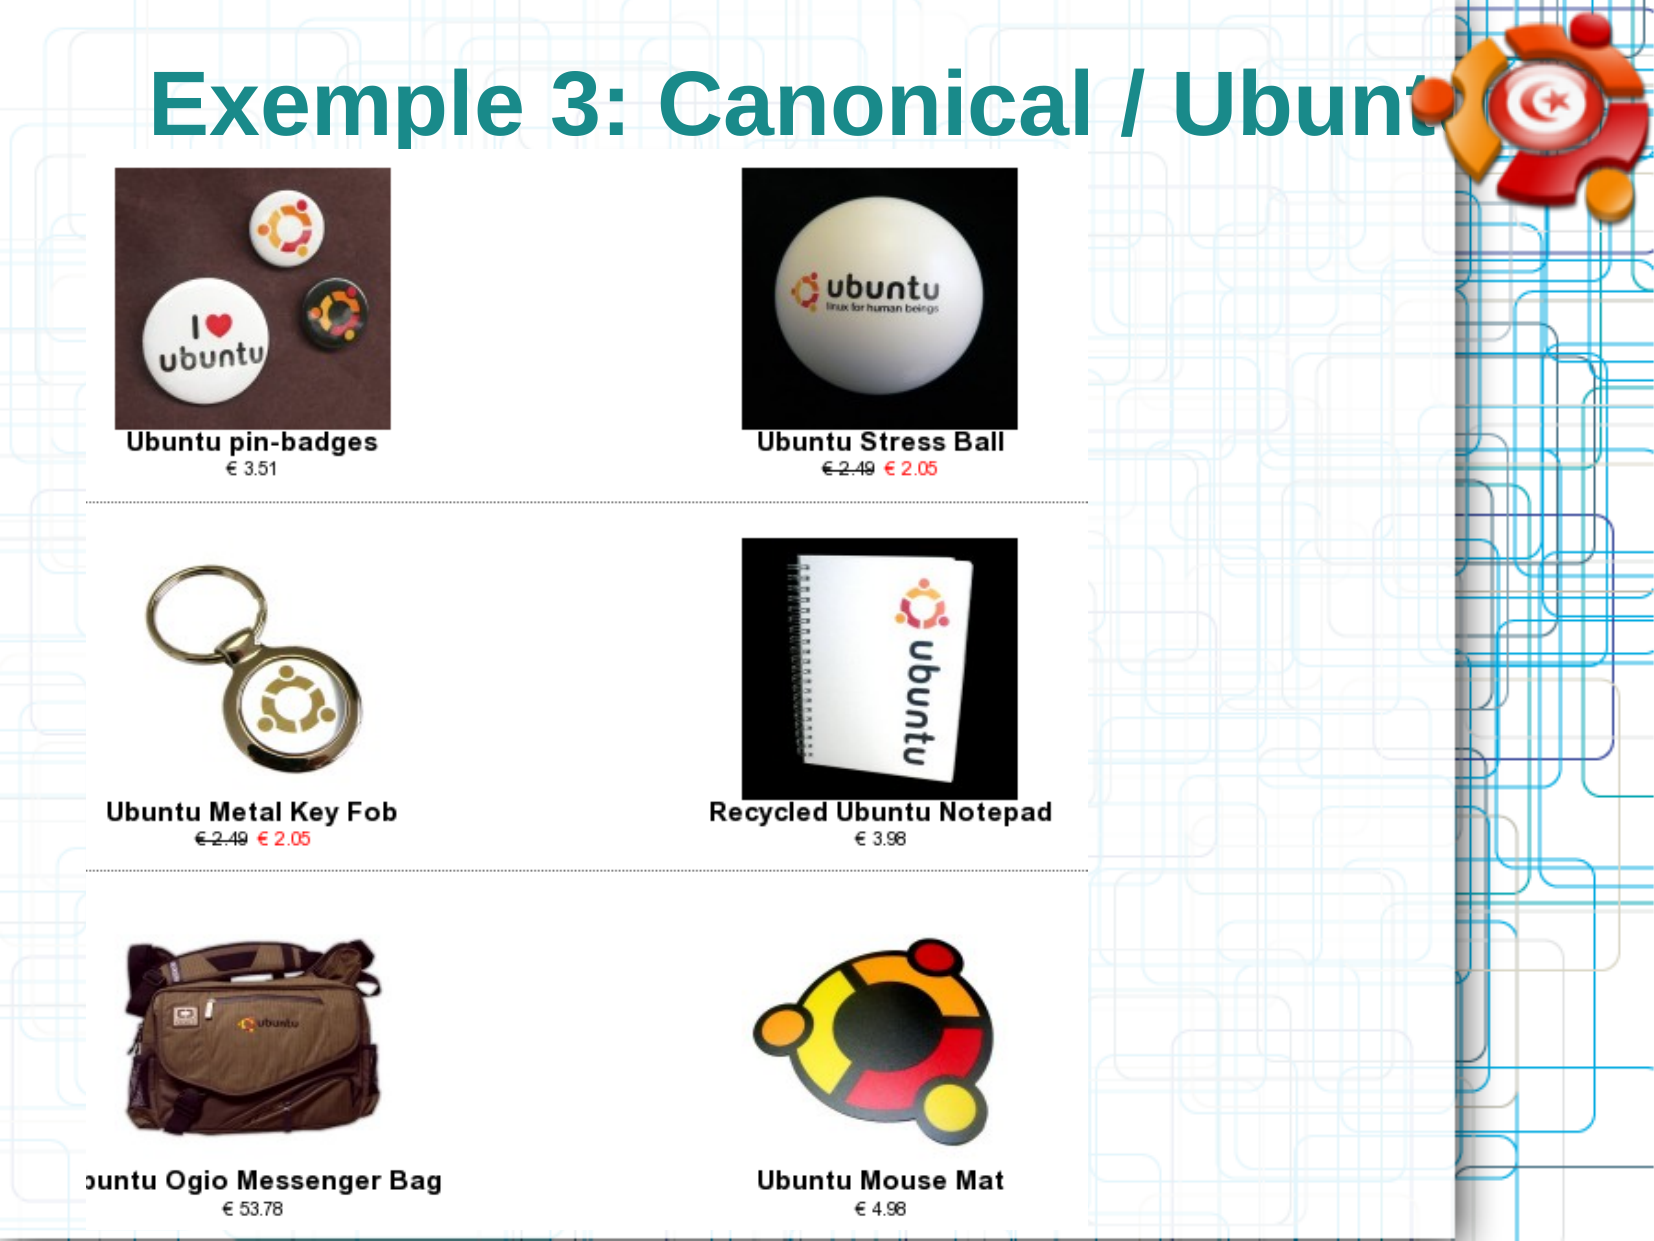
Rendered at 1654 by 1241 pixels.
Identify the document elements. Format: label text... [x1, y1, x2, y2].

picture [0, 0, 1654, 1241]
list Exemple 3: Ubuntu [1088, 290, 1571, 1094]
title Exemple 3: Canonical / Ubuntu [76, 7, 1405, 200]
list Exemple 3: Ubuntu [82, 290, 86, 1094]
